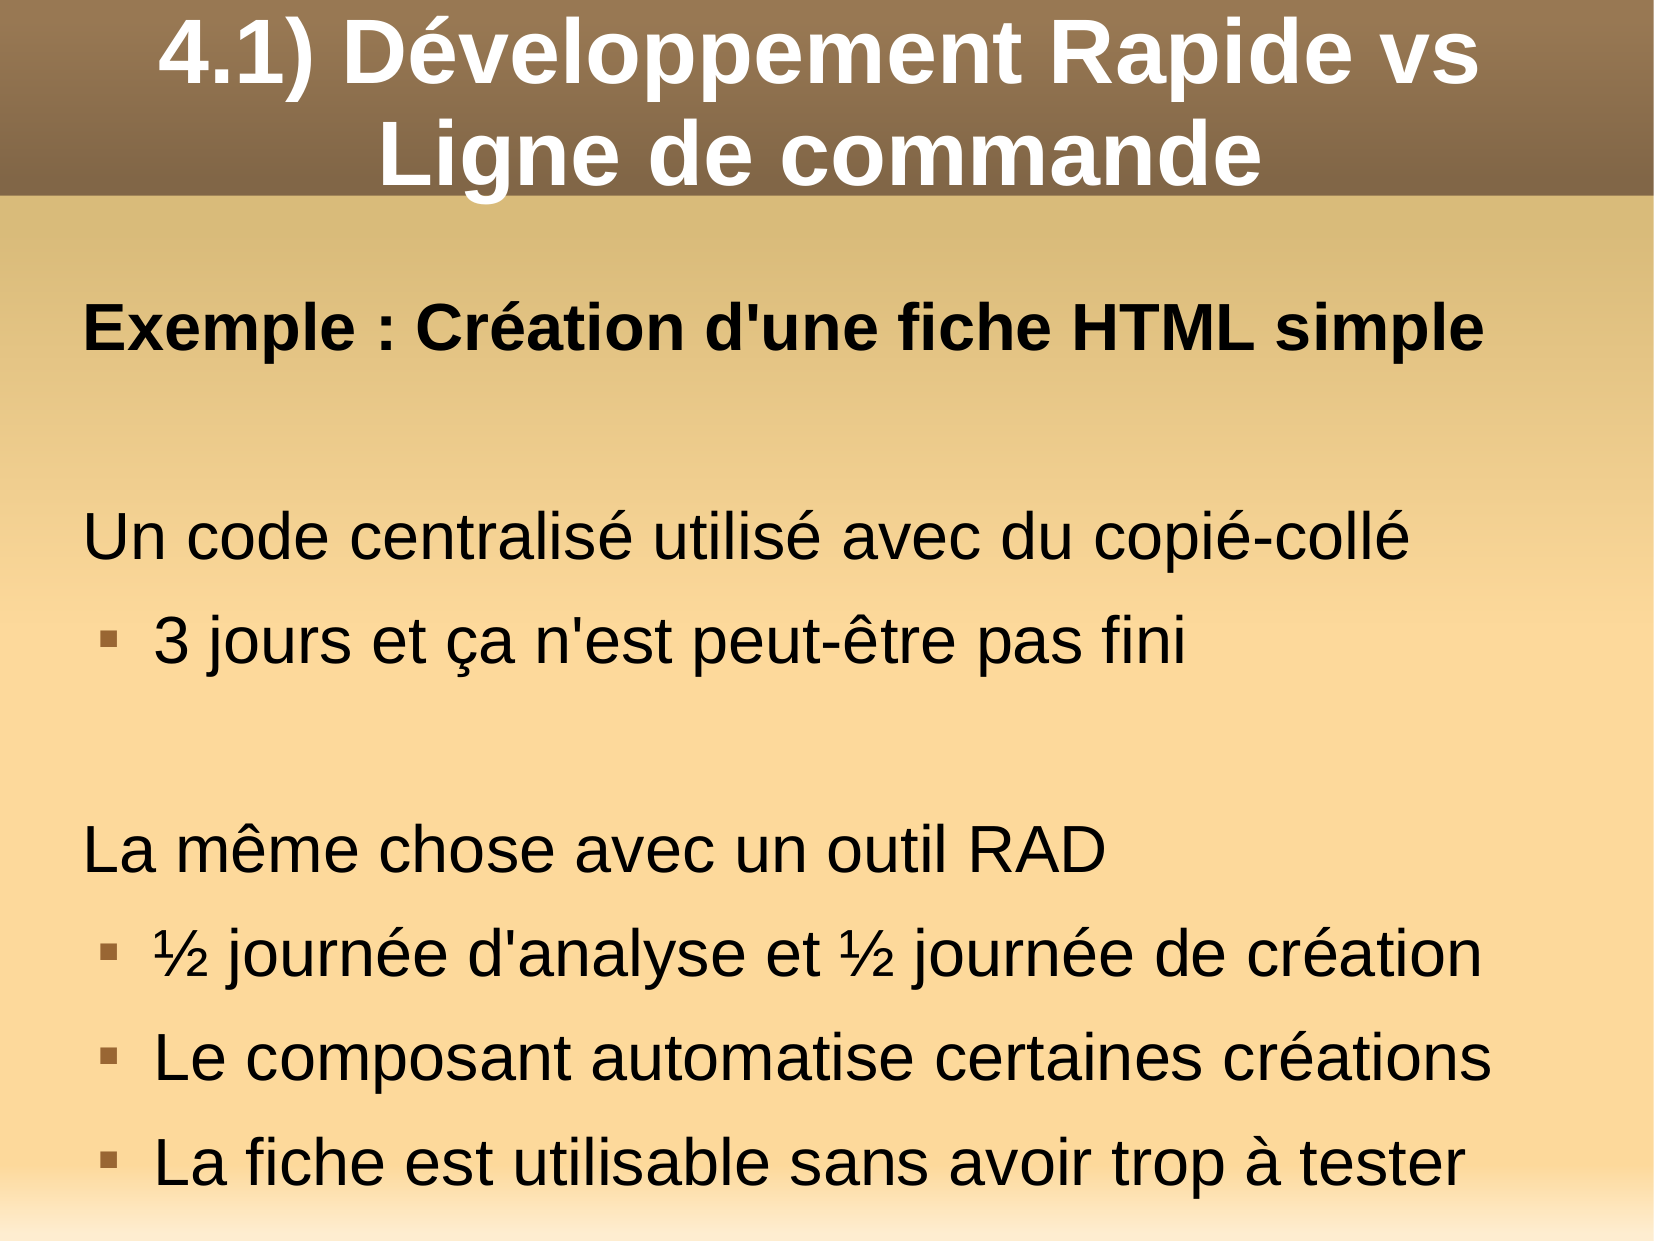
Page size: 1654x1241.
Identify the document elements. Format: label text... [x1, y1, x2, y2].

title 4.1) Développement Rapide vs Ligne de commande [76, 0, 1565, 206]
list Exemple : Création d'une fiche HTML simple Un code centralisé utilisé avec du copié-collé 3 jours et ça n'est peut-être pas fini La même chose avec un outil RAD ½ journée d'analyse et ½ journée de création Le composant automatise certaines créations La fiche est utilisable sans avoir trop à tester [82, 290, 1571, 1200]
picture [0, 0, 1654, 1241]
